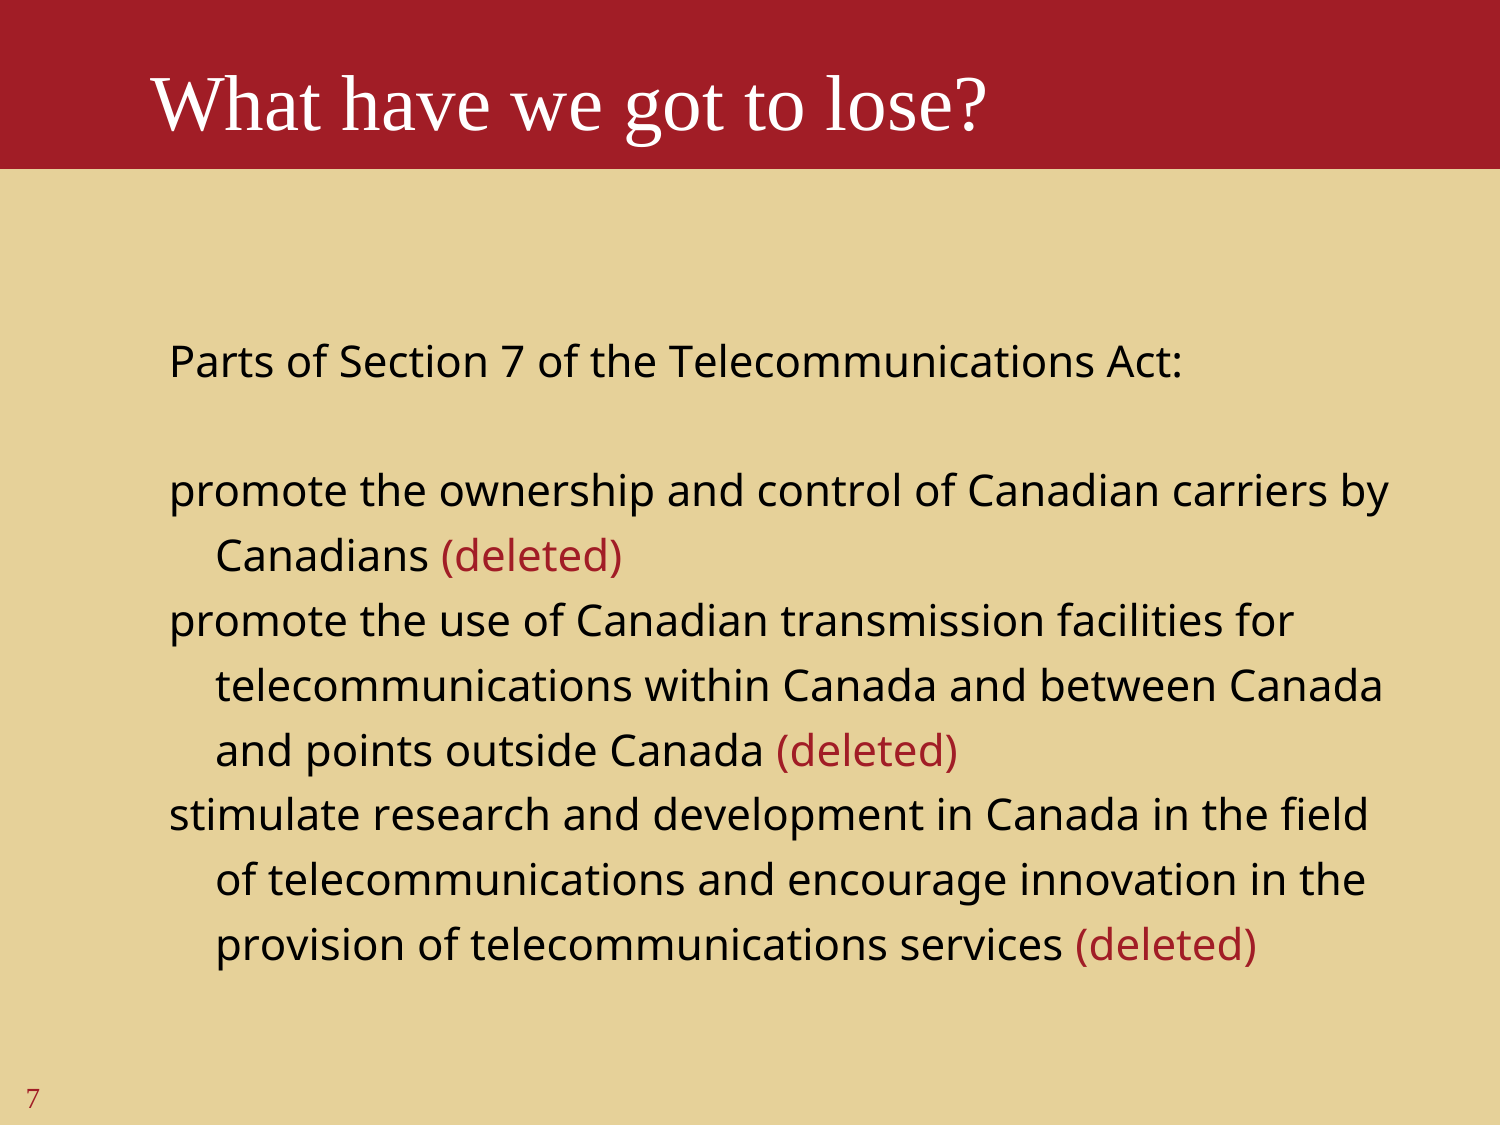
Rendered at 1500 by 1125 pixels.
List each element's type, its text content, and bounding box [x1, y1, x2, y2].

title What have we got to lose? [0, 0, 1500, 169]
list Parts of Section 7 of the Telecommunications Act: promote the ownership and control of Canadian carriers by Canadians (deleted) promote the use of Canadian transmission facilities for telecommunications within Canada and between Canada and points outside Canada (deleted) stimulate research and development in Canada in the field of telecommunications and encourage innovation in the provision of telecommunications services (deleted) [112, 324, 1438, 1051]
